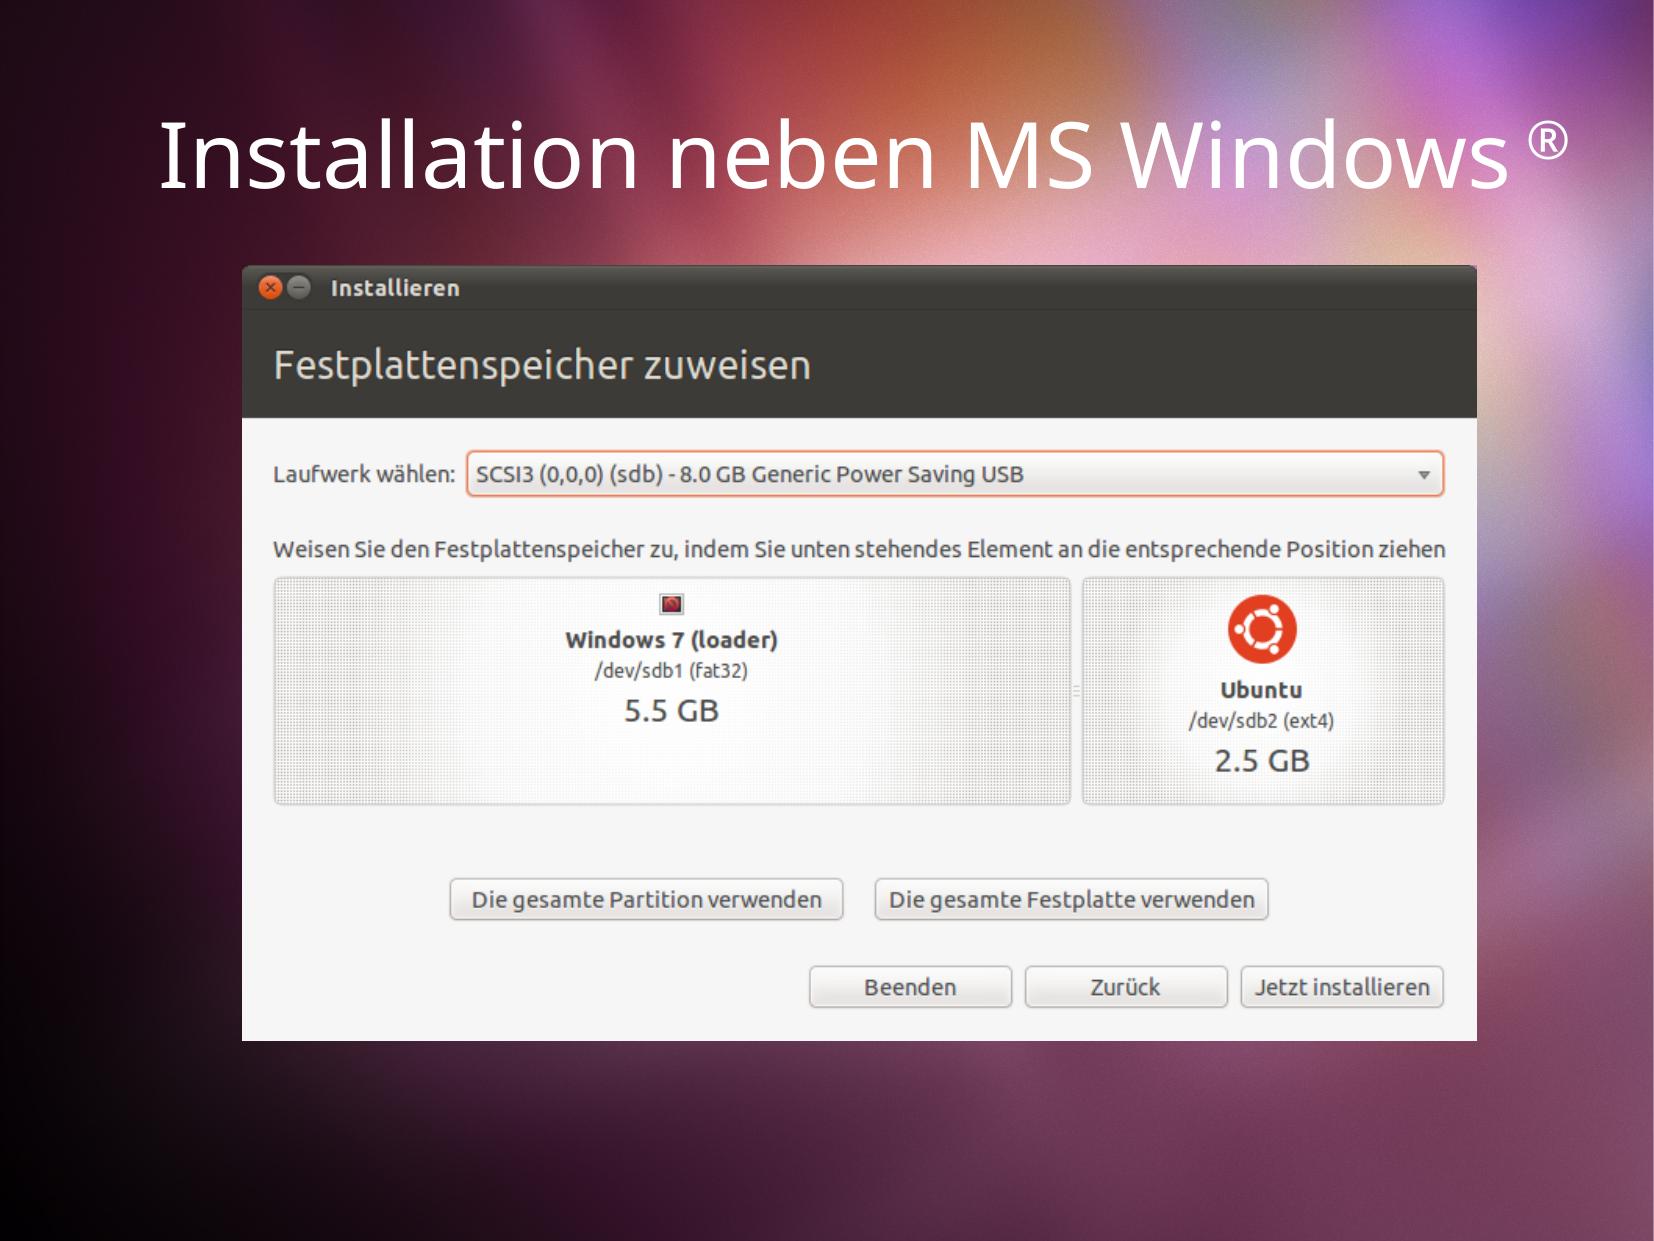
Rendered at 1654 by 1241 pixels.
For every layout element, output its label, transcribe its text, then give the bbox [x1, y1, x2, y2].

picture [0, 0, 1654, 1241]
title Installation neben MS Windows ® [82, 49, 1571, 257]
